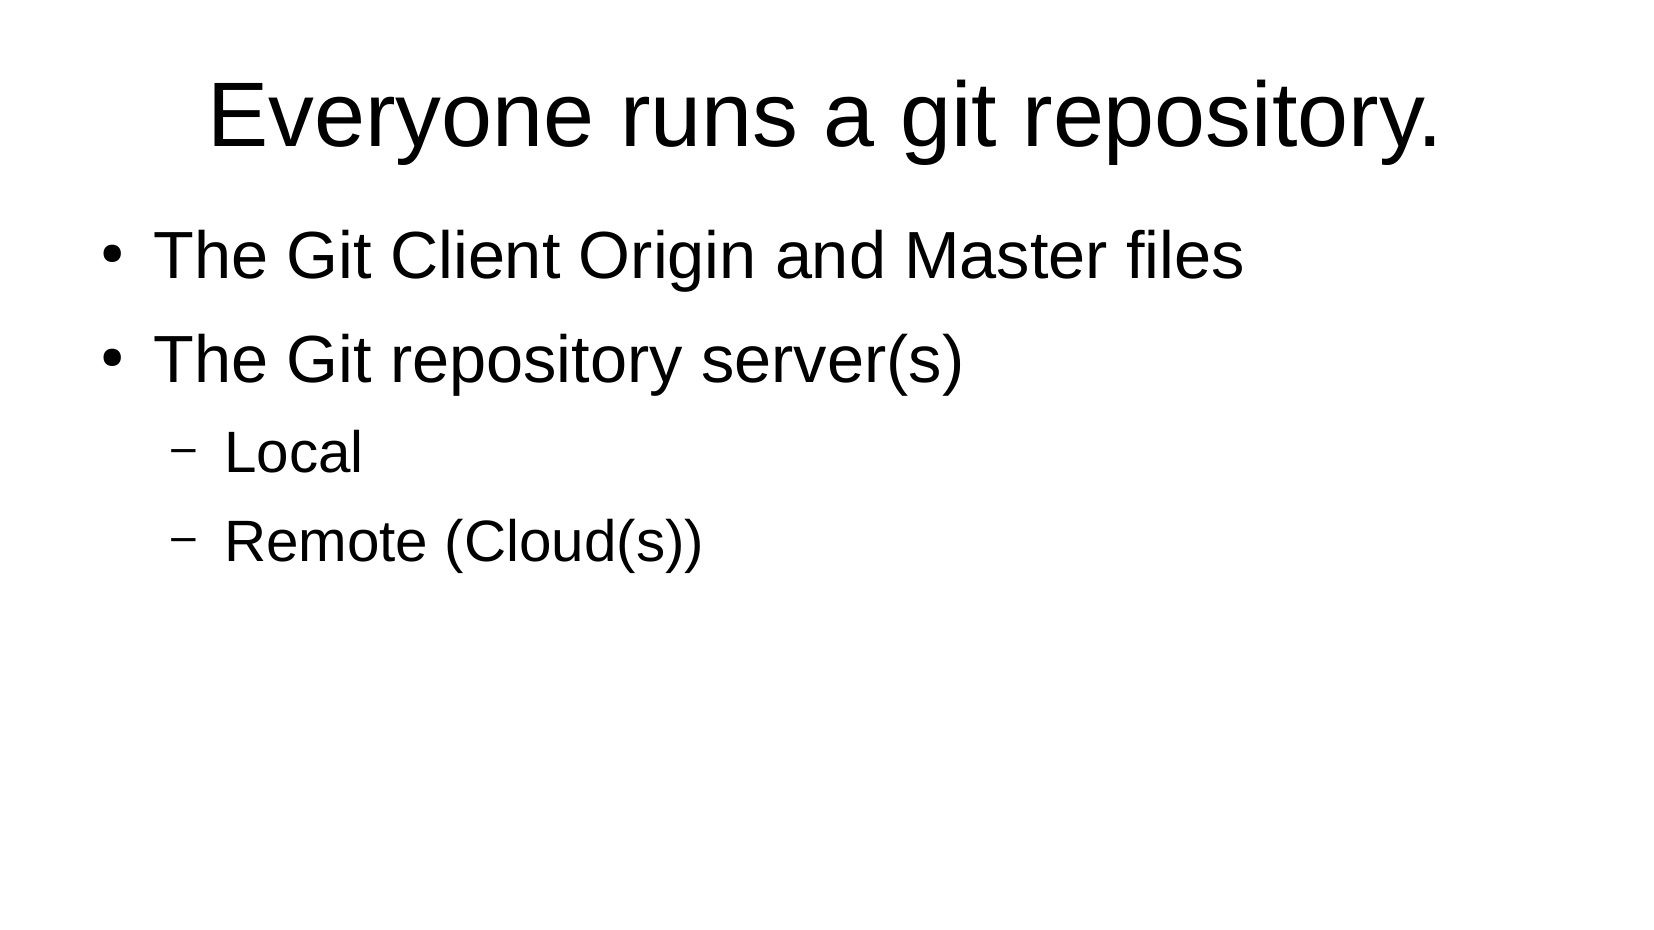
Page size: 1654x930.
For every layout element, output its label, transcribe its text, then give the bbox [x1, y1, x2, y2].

title Everyone runs a git repository. [82, 37, 1571, 193]
list The Git Client Origin and Master files The Git repository server(s) Local Remote (Cloud(s)) [82, 217, 1571, 757]
